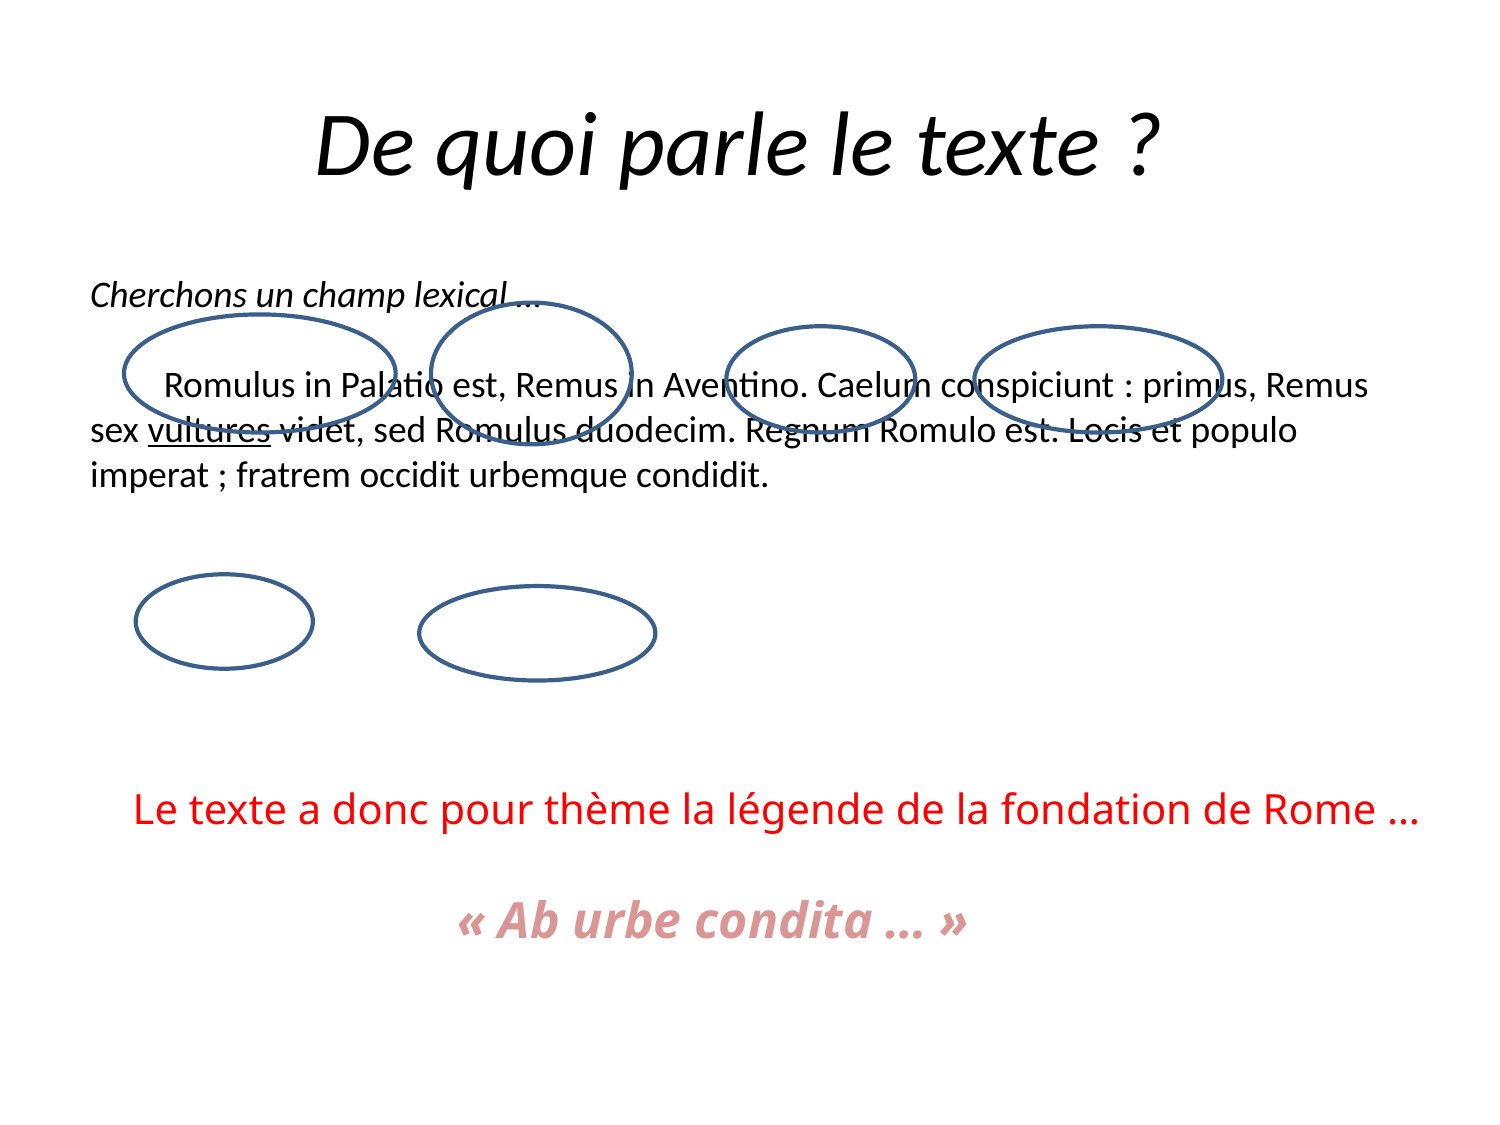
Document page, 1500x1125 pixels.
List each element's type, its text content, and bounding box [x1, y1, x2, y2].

text_box « Ab urbe condita … » [442, 881, 984, 957]
list Cherchons un champ lexical … Romulus in Palatio est, Remus in Aventino. Caelum conspiciunt : primus, Remus sex vultures videt, sed Romulus duodecim. Regnum Romulo est. Locis et populo imperat ; fratrem occidit urbemque condidit. [75, 262, 1425, 858]
title De quoi parle le texte ? [75, 45, 1425, 233]
text_box Le texte a donc pour thème la légende de la fondation de Rome … [117, 775, 1436, 840]
